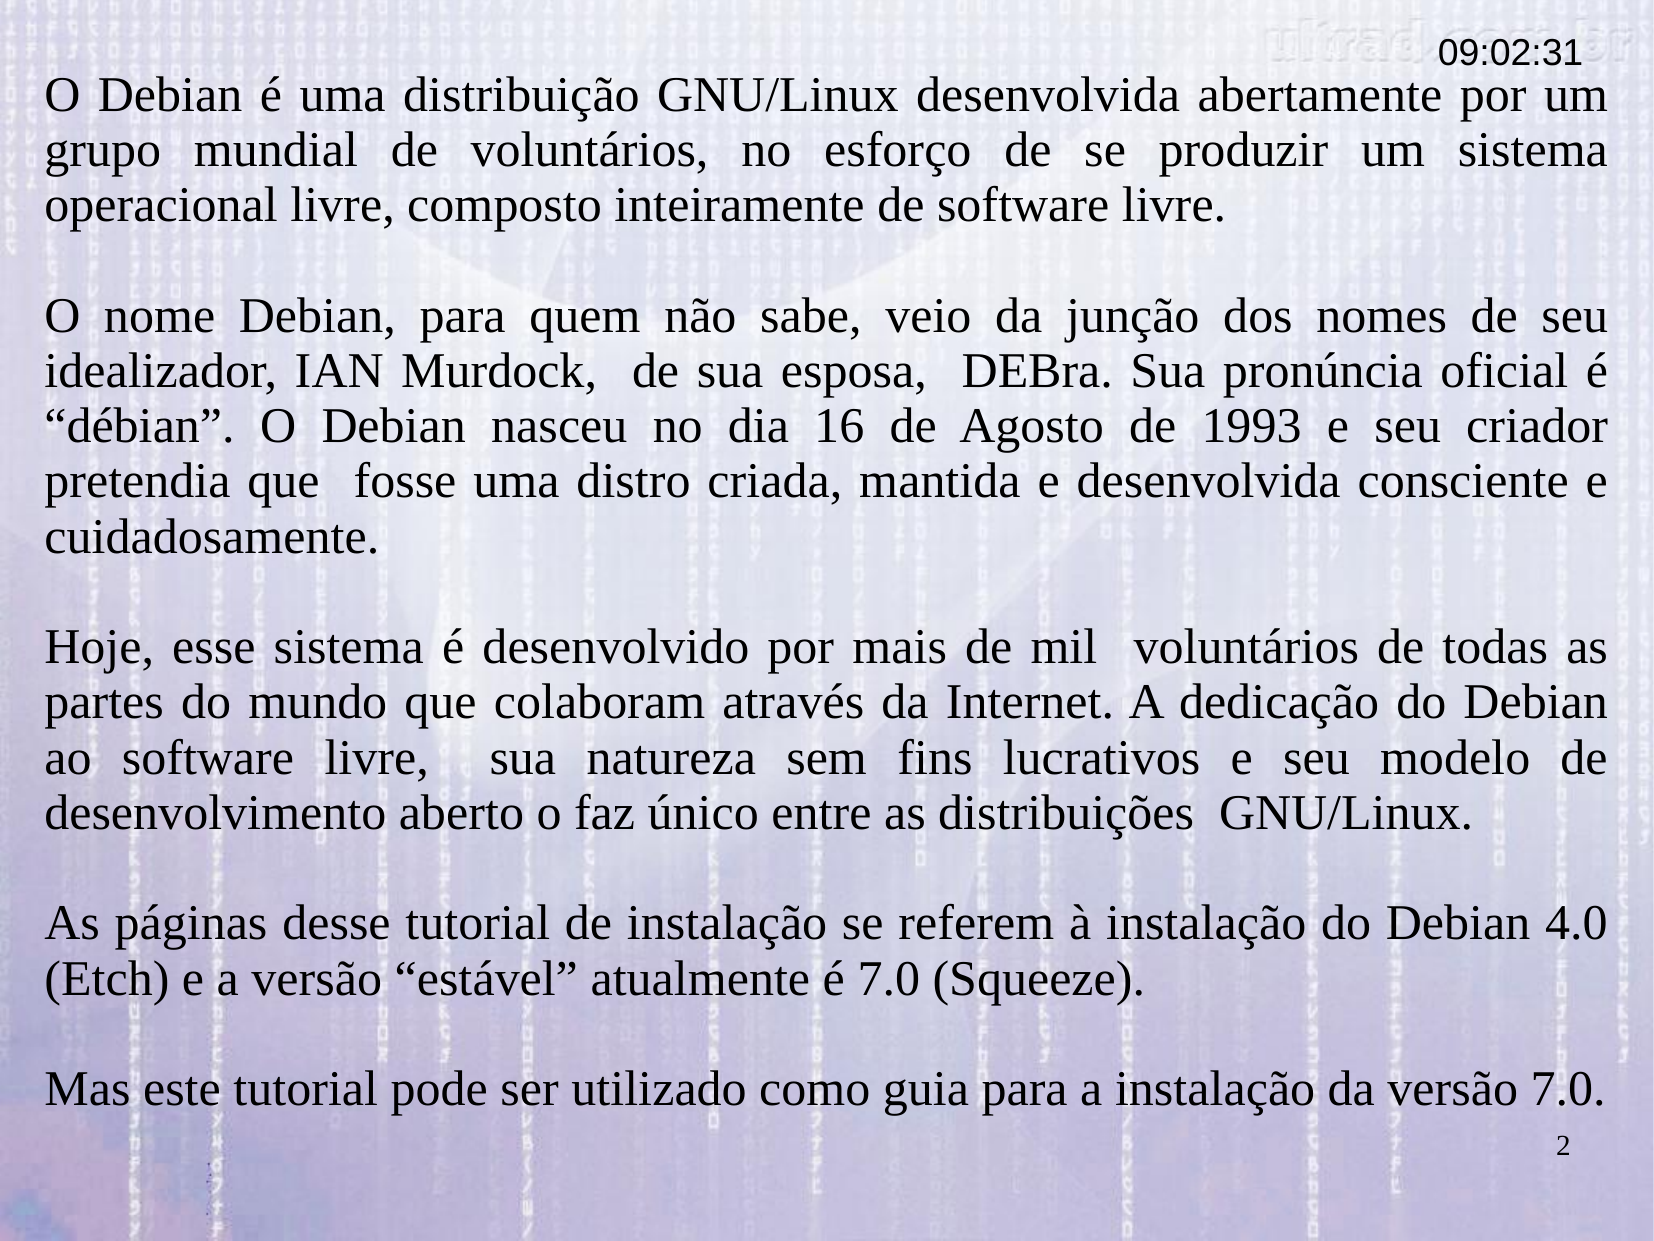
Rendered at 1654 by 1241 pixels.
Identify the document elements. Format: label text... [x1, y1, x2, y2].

text_box 22:53:18 [1423, 23, 1631, 94]
picture [0, 0, 1654, 1241]
text_box O Debian é uma distribuição GNU/Linux desenvolvida abertamente por um grupo mundial de voluntários, no esforço de se produzir um sistema operacional livre, composto inteiramente de software livre. O nome Debian, para quem não sabe, veio da junção dos nomes de seu idealizador, IAN Murdock, de sua esposa, DEBra. Sua pronúncia oficial é “débian”. O Debian nasceu no dia 16 de Agosto de 1993 e seu criador pretendia que fosse uma distro criada, mantida e desenvolvida consciente e cuidadosamente. Hoje, esse sistema é desenvolvido por mais de mil voluntários de todas as partes do mundo que colaboram através da Internet. A dedicação do Debian ao software livre, sua natureza sem fins lucrativos e seu modelo de desenvolvimento aberto o faz único entre as distribuições GNU/Linux. As páginas desse tutorial de instalação se referem à instalação do Debian 4.0 (Etch) e a versão “estável” atualmente é 7.0 (Squeeze). Mas este tutorial pode ser utilizado como guia para a instalação da versão 7.0. [29, 59, 1625, 1223]
